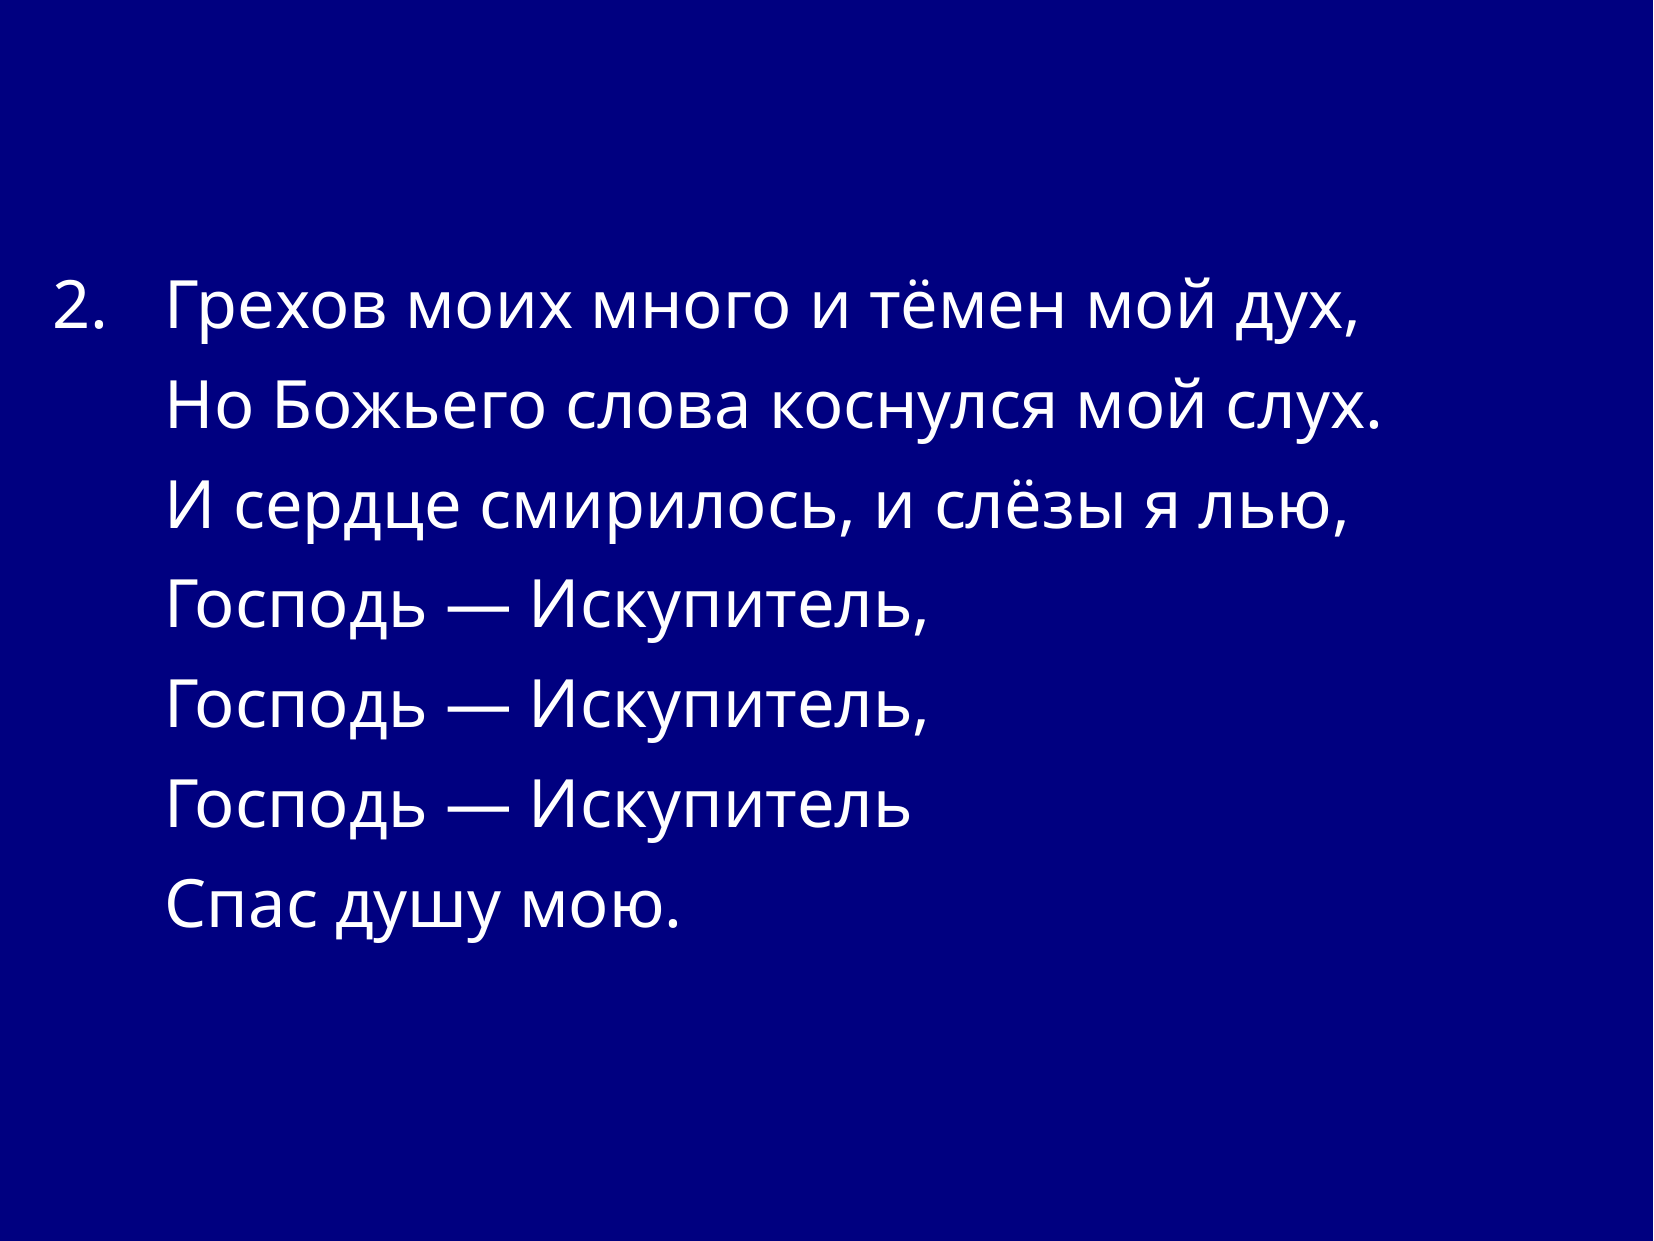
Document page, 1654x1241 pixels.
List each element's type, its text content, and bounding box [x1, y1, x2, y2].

text_box 2. Грехов моих много и тёмен мой дух, Но Божьего слова коснулся мой слух. И сердце смирилось, и слёзы я лью, Господь — Искупитель, Господь — Искупитель, Господь — Искупитель Спас душу мою. [37, 150, 1576, 1163]
